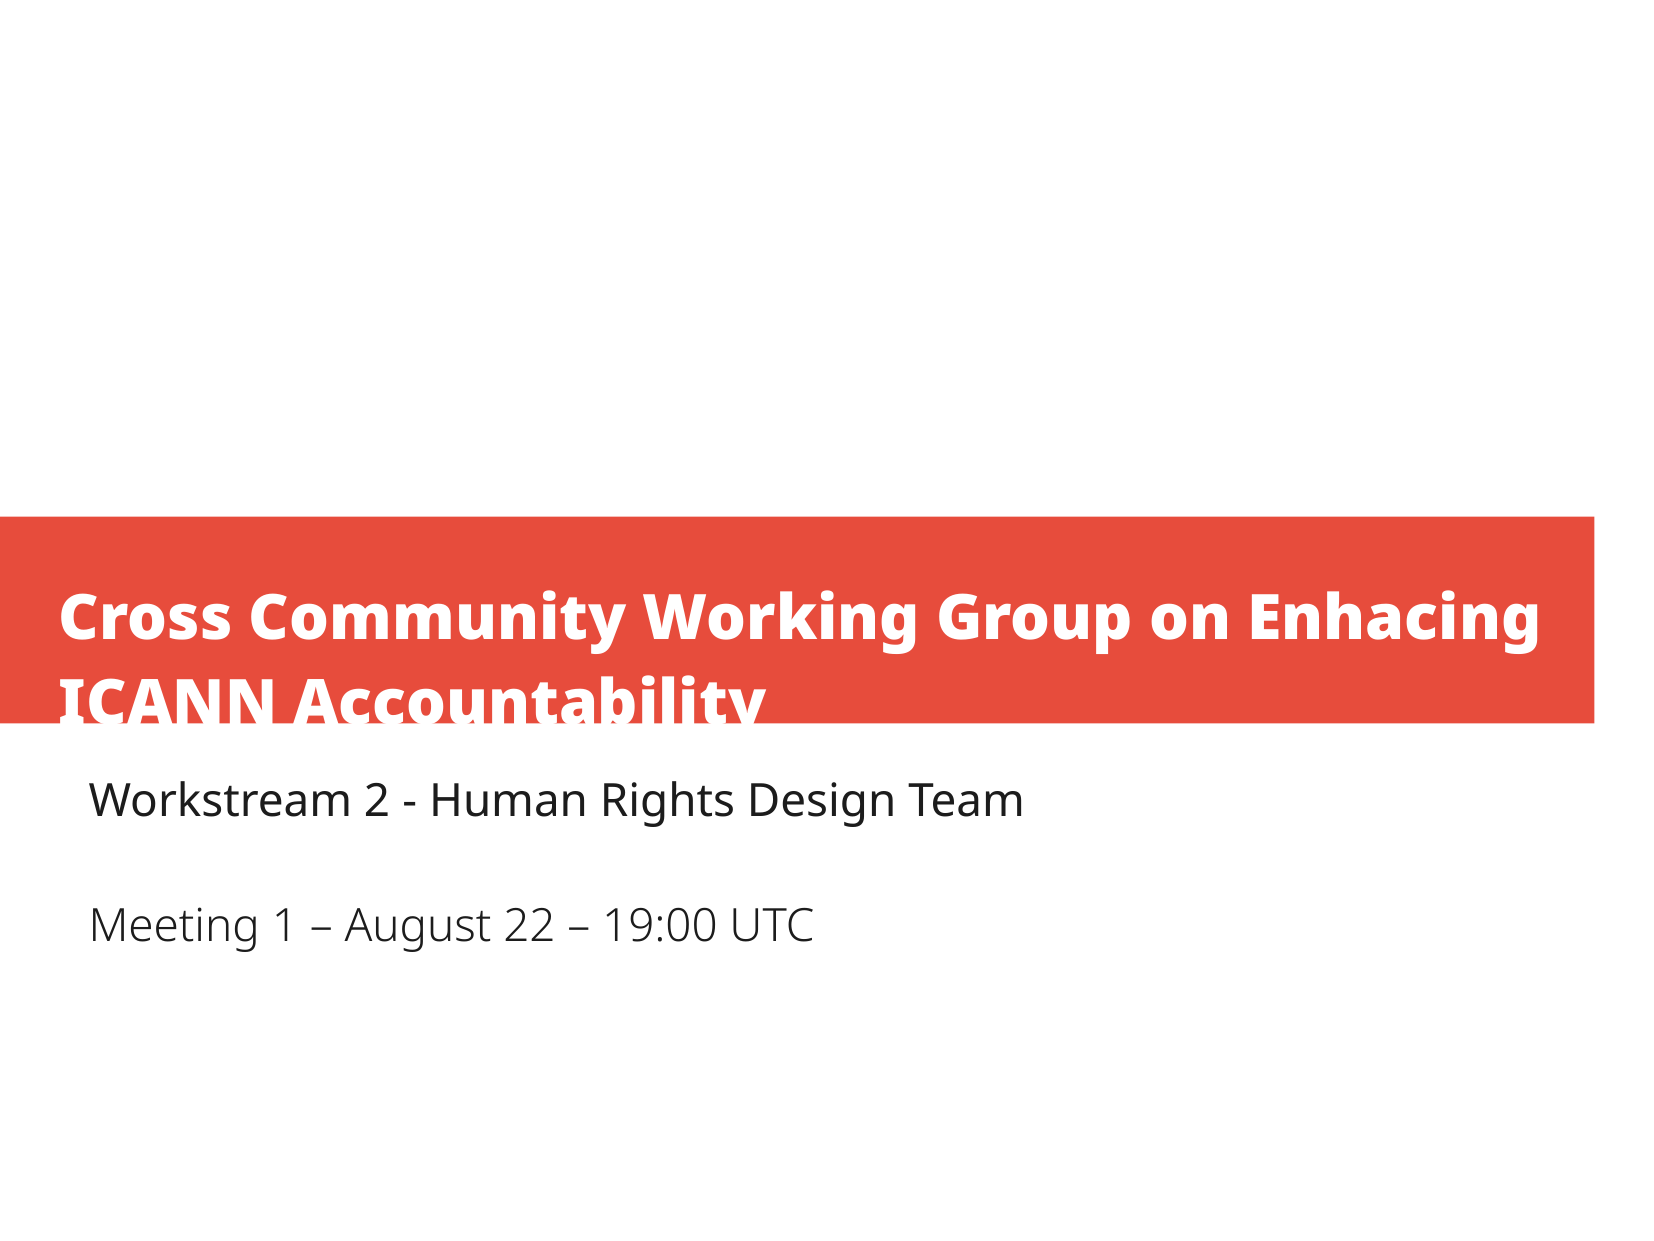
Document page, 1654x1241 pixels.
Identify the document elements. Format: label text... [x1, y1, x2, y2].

subtitle Workstream 2 - Human Rights Design Team Meeting 1 – August 22 – 19:00 UTC [88, 767, 1595, 1182]
title Cross Community Working Group on Enhacing ICANN Accountability [59, 572, 1595, 720]
